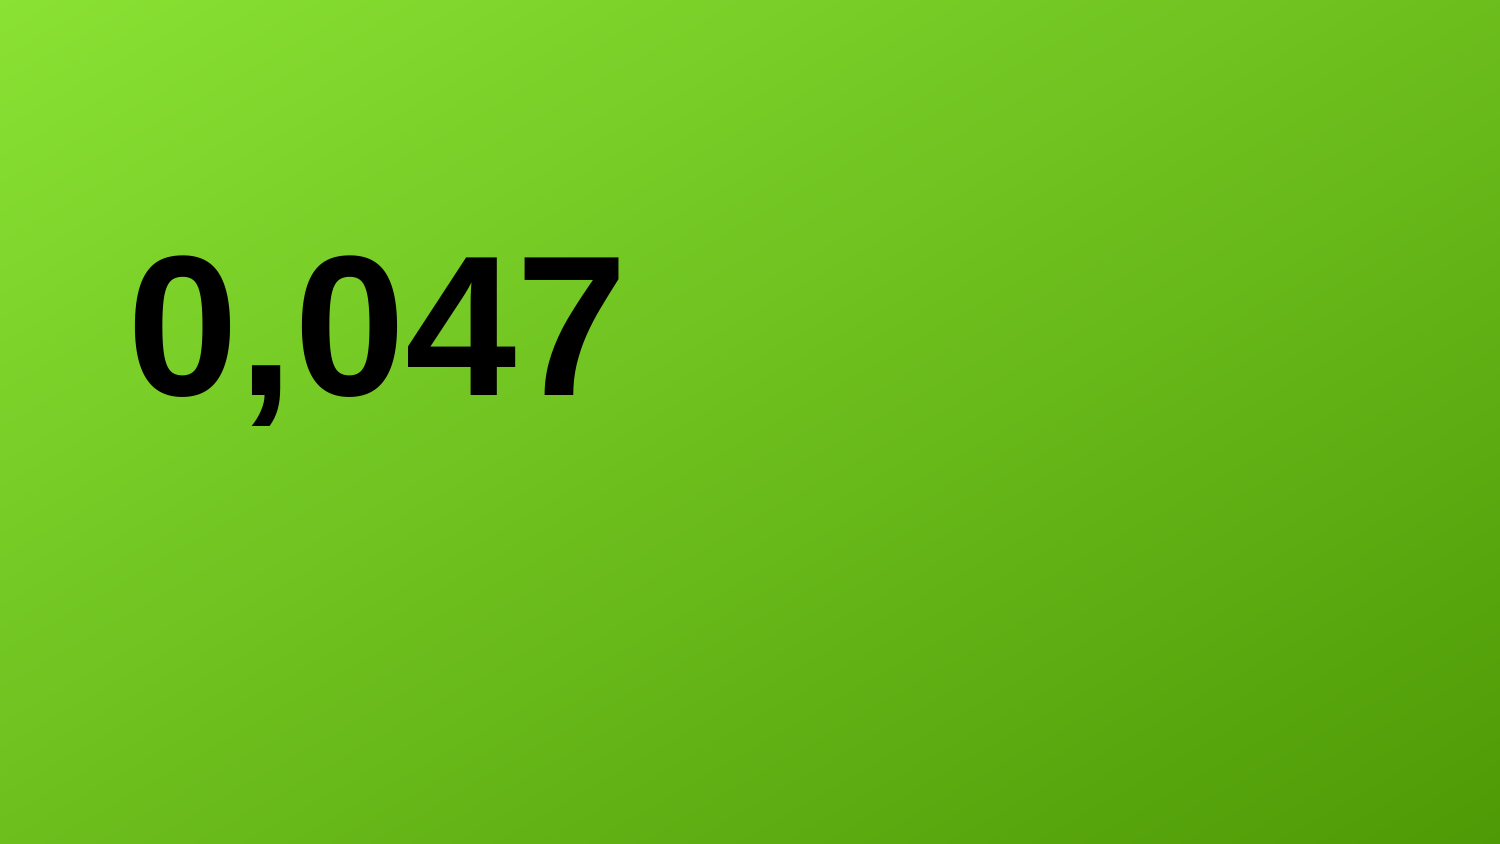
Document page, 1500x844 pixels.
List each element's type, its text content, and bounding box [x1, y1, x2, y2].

title 0,047 [112, 259, 1388, 450]
